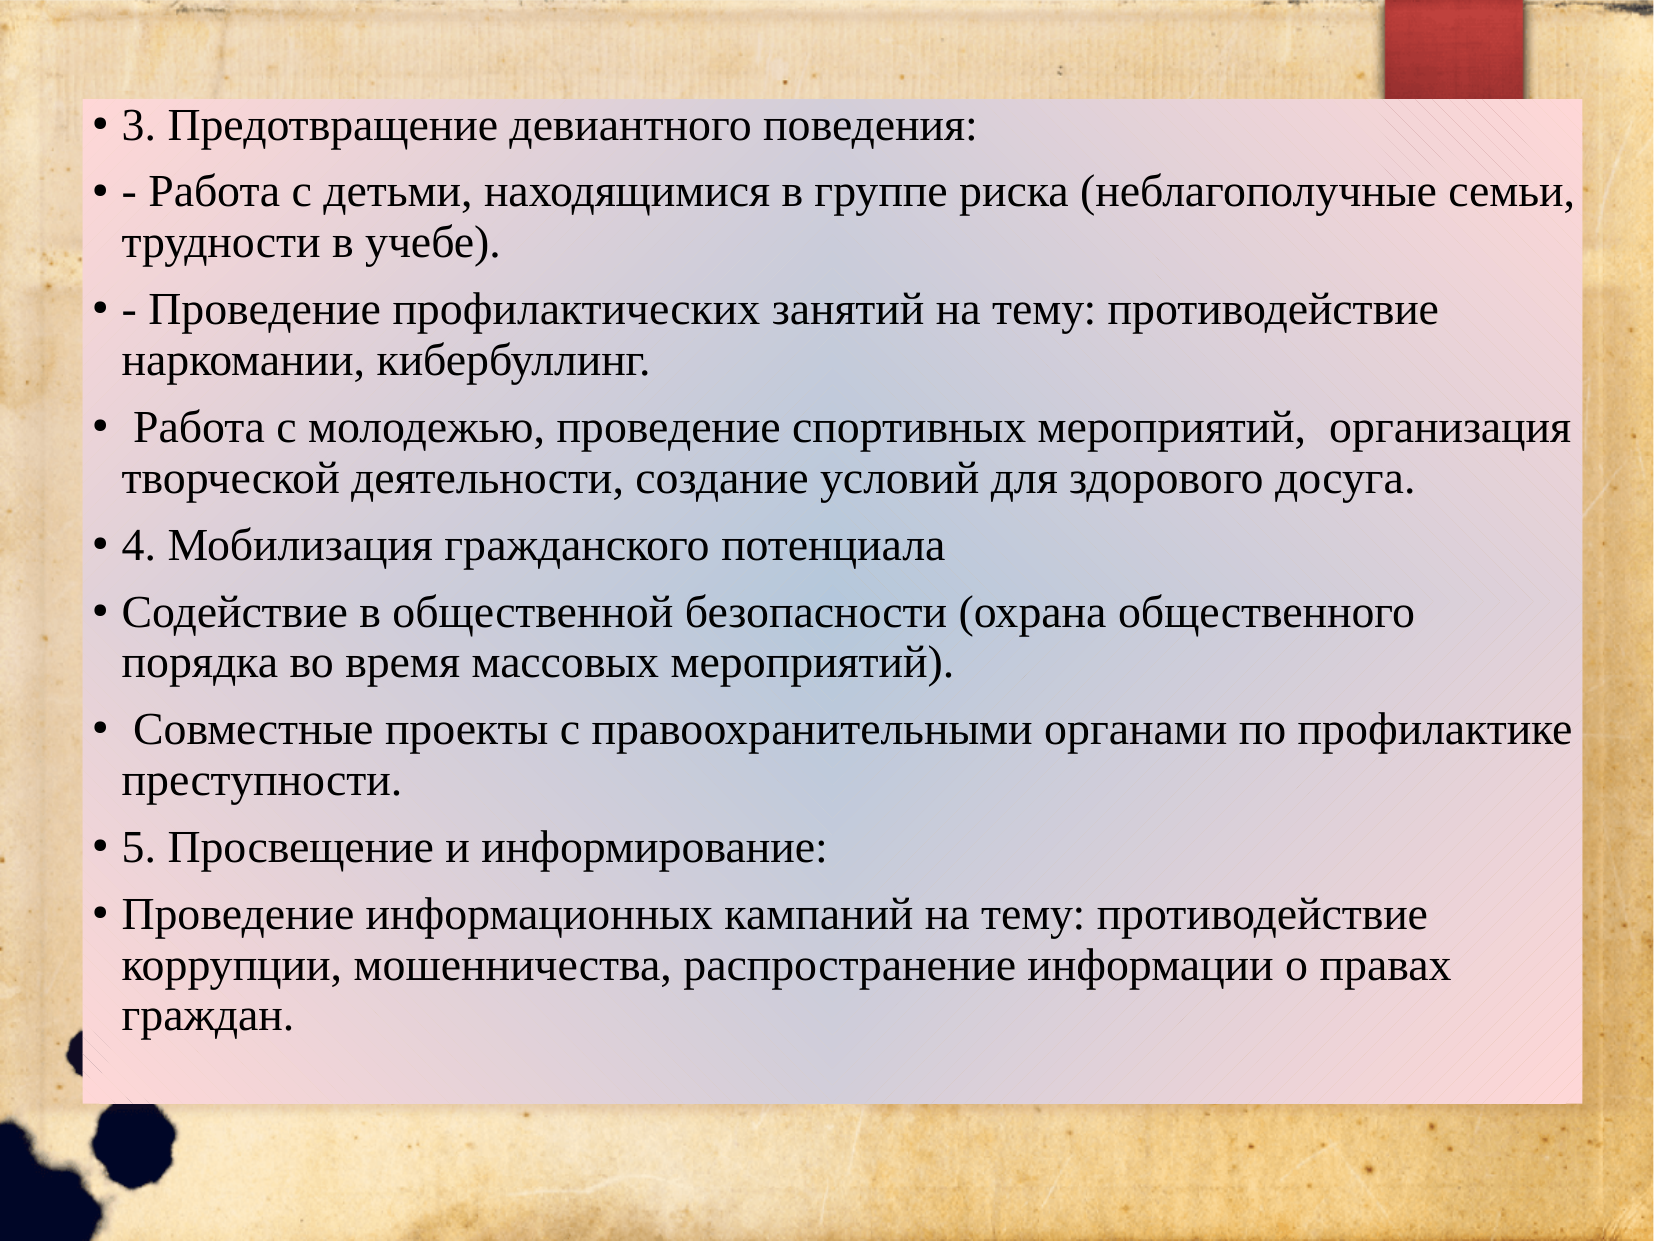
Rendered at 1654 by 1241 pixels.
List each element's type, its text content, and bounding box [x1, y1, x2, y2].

picture [0, 0, 1654, 1241]
list 3. Предотвращение девиантного поведения: - Работа с детьми, находящимися в группе риска (неблагополучные семьи, трудности в учебе). - Проведение профилактических занятий на тему: противодействие наркомании, кибербуллинг. Работа с молодежью, проведение спортивных мероприятий, организация творческой деятельности, создание условий для здорового досуга. 4. Мобилизация гражданского потенциала Содействие в общественной безопасности (охрана общественного порядка во время массовых мероприятий). Совместные проекты с правоохранительными органами по профилактике преступности. 5. Просвещение и информирование: Проведение информационных кампаний на тему: противодействие коррупции, мошенничества, распространение информации о правах граждан. [82, 99, 1583, 1104]
